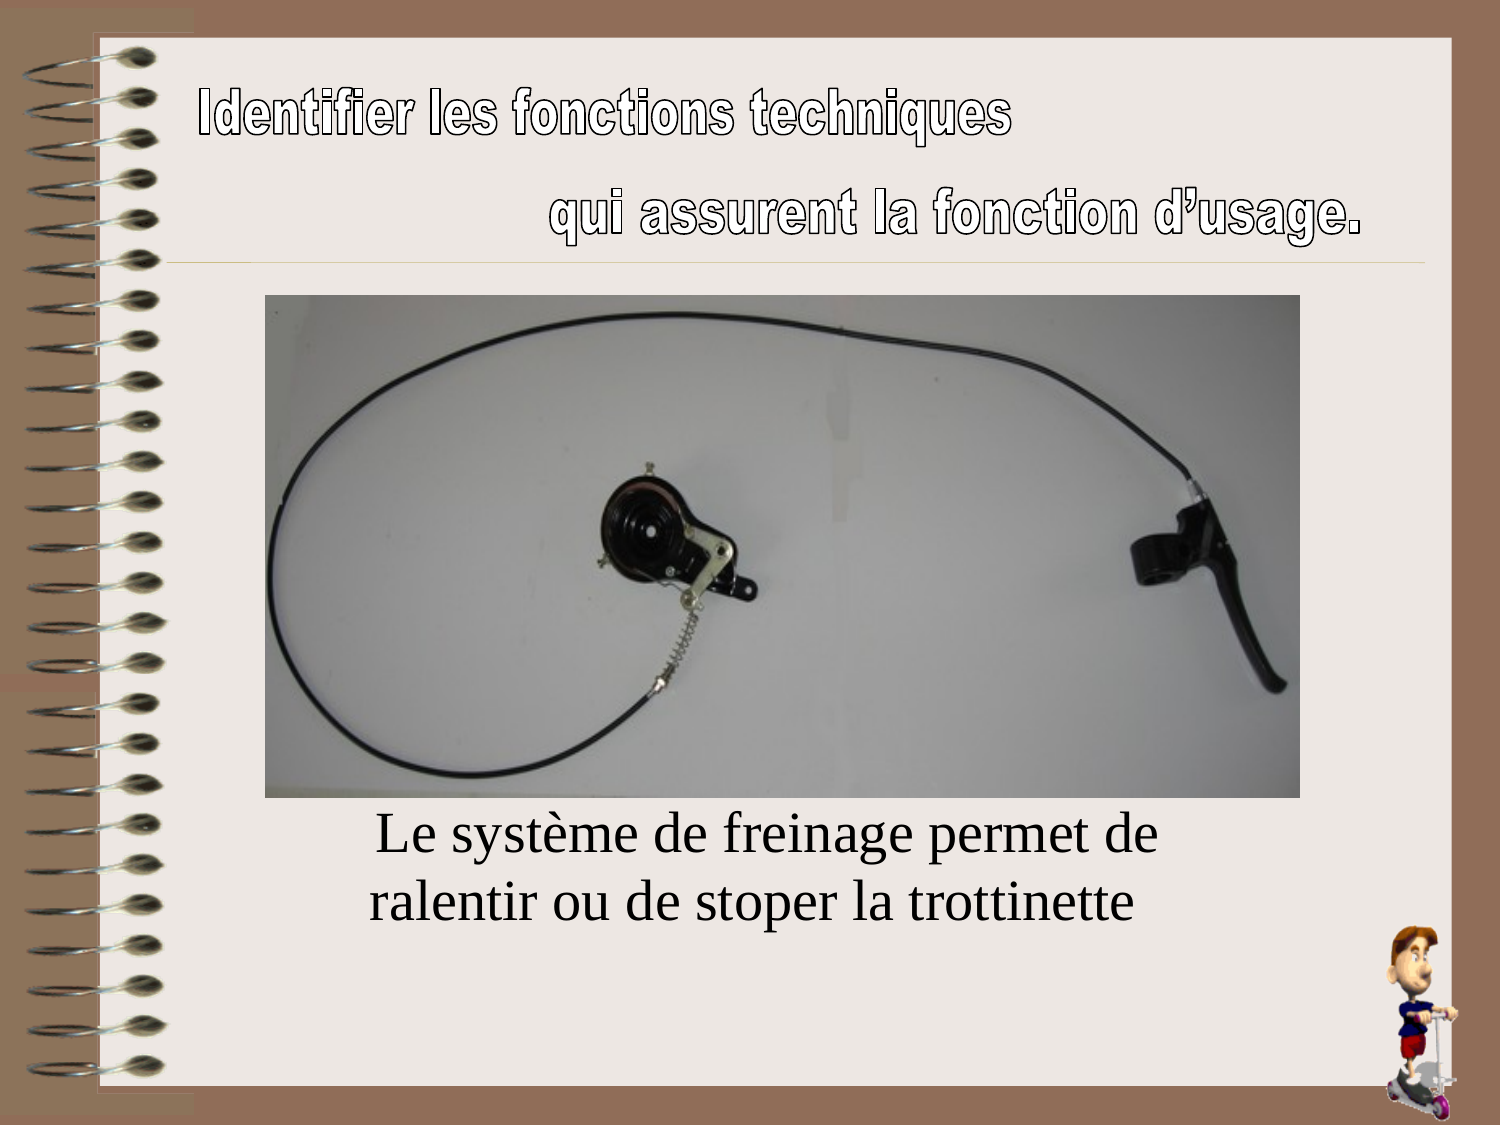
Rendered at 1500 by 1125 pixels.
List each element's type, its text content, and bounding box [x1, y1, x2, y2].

text_box [887, 88, 896, 97]
text_box [1043, 188, 1062, 234]
text_box [641, 199, 669, 235]
text_box [1065, 188, 1076, 197]
text_box [671, 199, 697, 235]
picture [1375, 904, 1486, 1125]
text_box [986, 99, 1011, 135]
text_box [699, 199, 725, 235]
picture [265, 295, 1300, 798]
text_box [1228, 199, 1254, 235]
text_box [709, 99, 734, 135]
text_box [322, 88, 332, 97]
text_box [353, 100, 363, 134]
text_box [1199, 200, 1225, 235]
text_box [617, 88, 635, 135]
text_box [1079, 199, 1107, 235]
text_box [561, 99, 586, 134]
text_box [933, 187, 953, 234]
text_box [444, 99, 471, 135]
text_box [1013, 199, 1042, 235]
text_box [887, 100, 896, 134]
text_box [512, 87, 531, 134]
text_box [214, 88, 240, 135]
text_box [431, 88, 440, 134]
text_box [638, 88, 648, 97]
text_box Le système de freinage permet de ralentir ou de stoper la trottinette [324, 798, 1211, 932]
picture [0, 8, 194, 674]
text_box [651, 99, 678, 135]
text_box [472, 99, 497, 135]
text_box [588, 99, 615, 135]
text_box [930, 100, 955, 135]
text_box [581, 200, 607, 235]
text_box [958, 99, 985, 135]
text_box [750, 88, 768, 135]
text_box [1317, 199, 1346, 235]
text_box [798, 99, 826, 135]
picture [0, 692, 194, 1115]
text_box [876, 188, 885, 233]
text_box [952, 199, 980, 235]
text_box [681, 99, 706, 134]
text_box [828, 88, 853, 134]
text_box [1155, 188, 1182, 234]
text_box [1065, 200, 1076, 234]
text_box [638, 100, 648, 134]
text_box [1111, 199, 1137, 234]
text_box [728, 200, 754, 235]
text_box [612, 188, 622, 197]
text_box [1287, 199, 1314, 247]
text_box [531, 99, 558, 135]
text_box [334, 87, 363, 134]
text_box [322, 100, 332, 134]
text_box [809, 199, 835, 234]
text_box [759, 199, 778, 234]
text_box [857, 99, 882, 134]
text_box [769, 99, 797, 135]
text_box [301, 88, 319, 135]
text_box [612, 200, 622, 234]
text_box [397, 99, 415, 134]
text_box [900, 99, 926, 147]
text_box [1185, 187, 1196, 213]
text_box [838, 188, 857, 234]
text_box [273, 99, 298, 134]
text_box [244, 99, 271, 135]
text_box [778, 199, 806, 235]
text_box [1257, 199, 1285, 235]
text_box [549, 199, 577, 246]
text_box [984, 199, 1010, 234]
text_box [366, 99, 394, 135]
text_box [200, 88, 210, 134]
text_box [889, 199, 917, 235]
text_box [1349, 221, 1359, 233]
